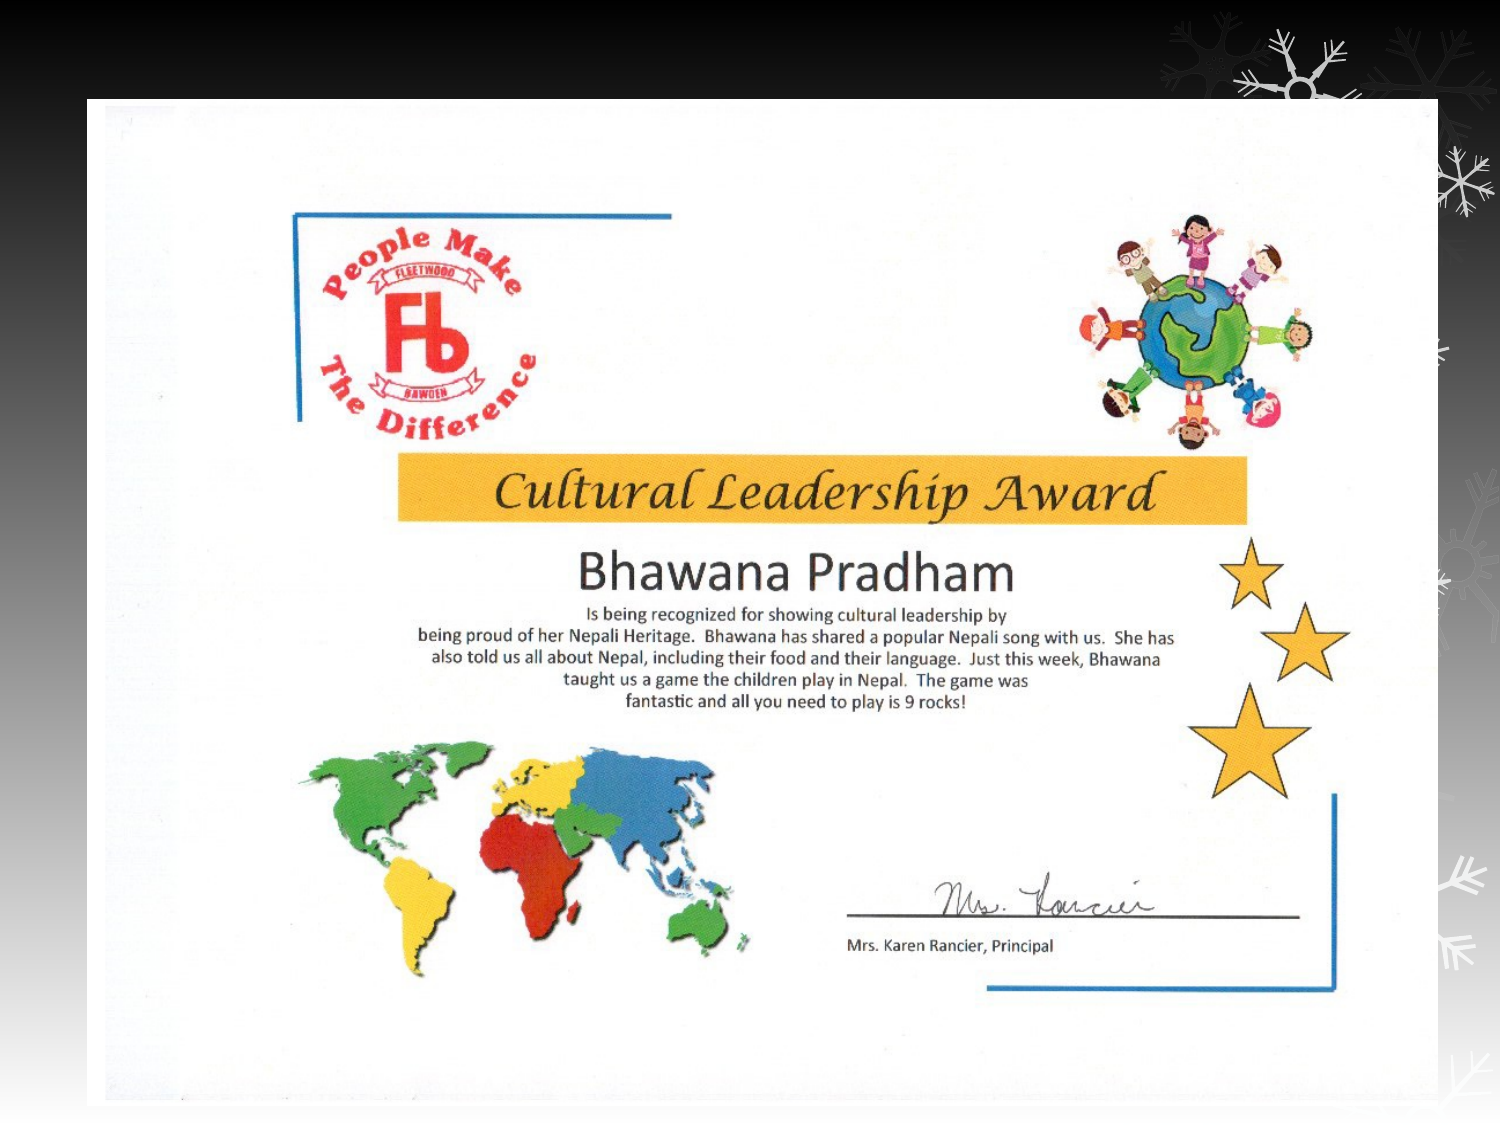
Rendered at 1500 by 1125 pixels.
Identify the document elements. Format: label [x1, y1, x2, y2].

picture [87, 99, 1438, 1106]
